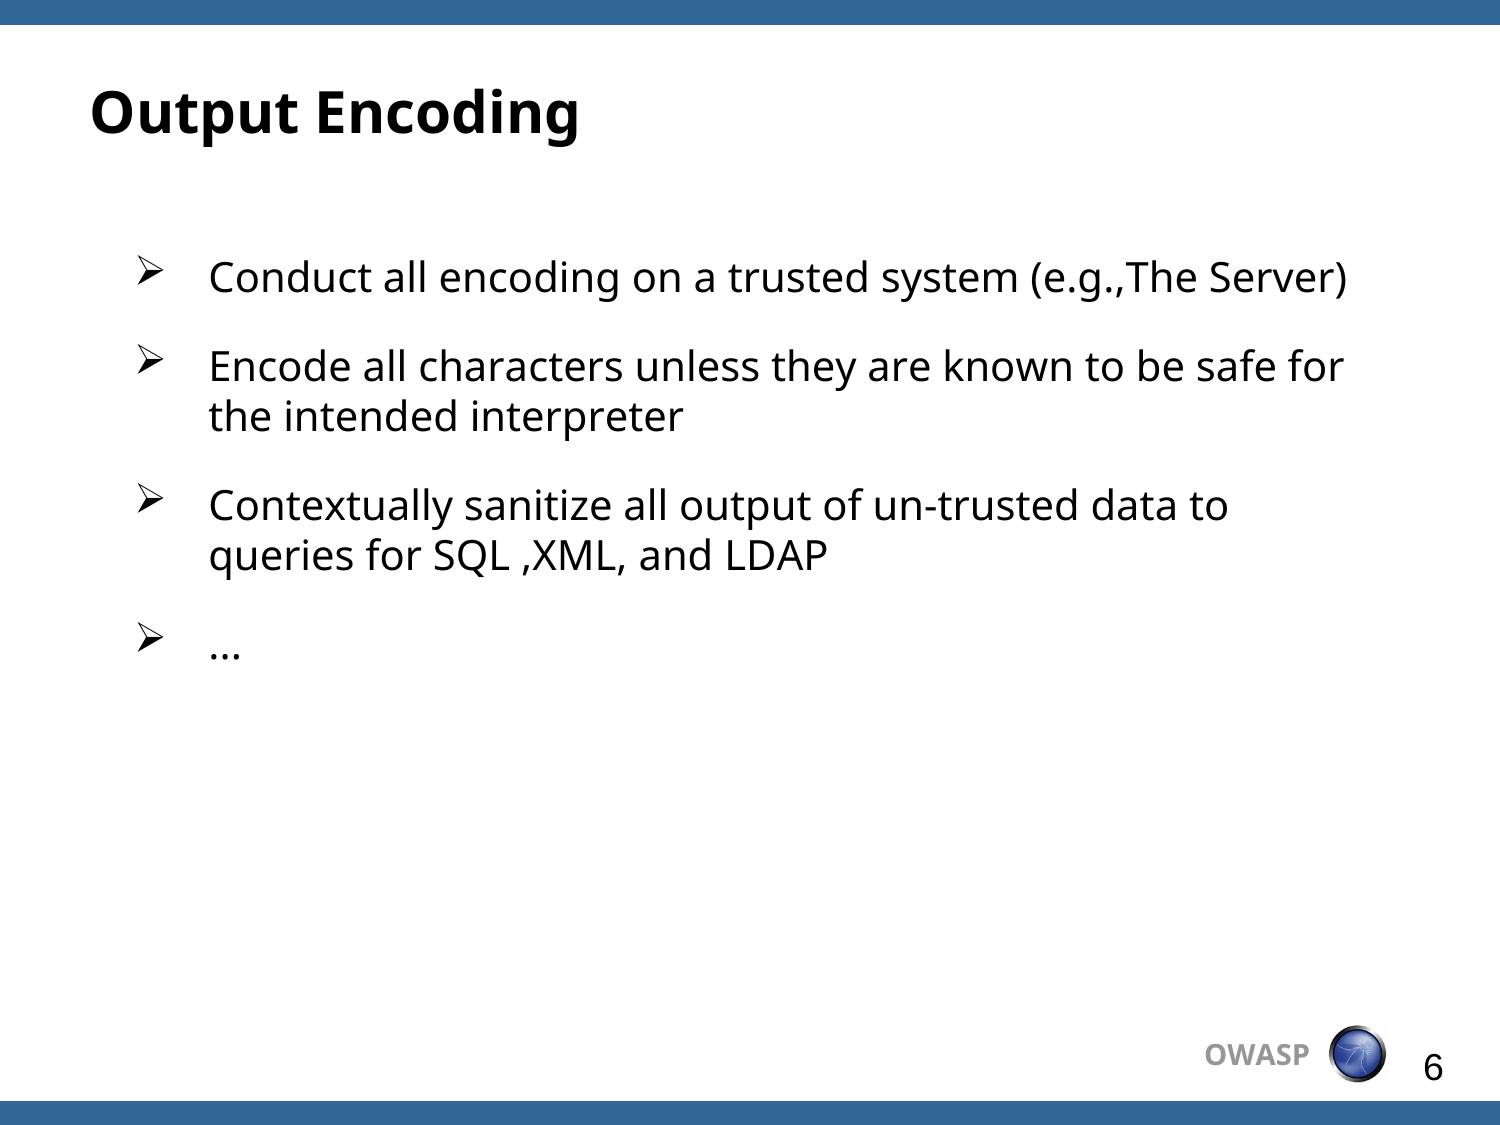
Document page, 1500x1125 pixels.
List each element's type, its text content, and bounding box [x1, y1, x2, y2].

title Output Encoding [75, 45, 1426, 176]
list Conduct all encoding on a trusted system (e.g.,The Server) Encode all characters unless they are known to be safe for the intended interpreter Contextually sanitize all output of un-trusted data to queries for SQL ,XML, and LDAP ... [81, 242, 1388, 951]
picture [1325, 1024, 1388, 1083]
